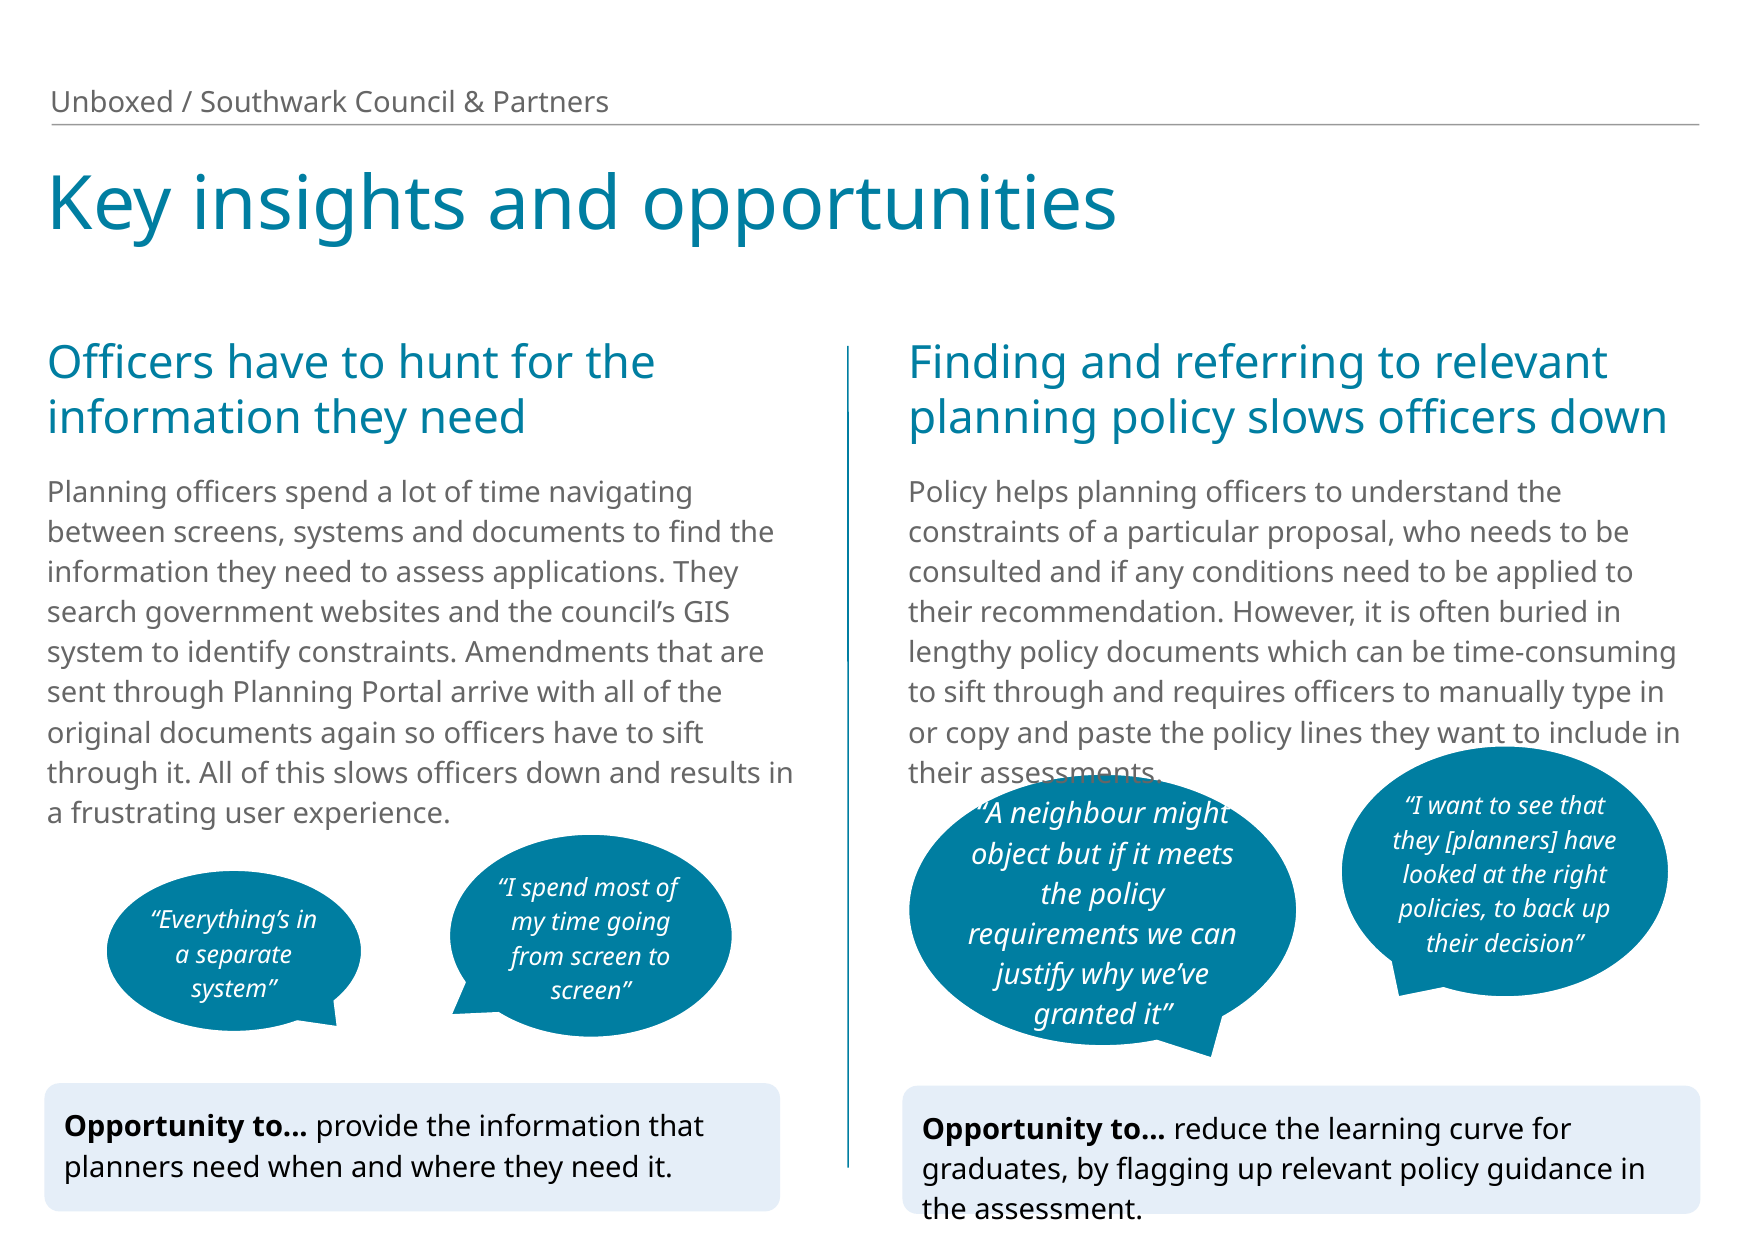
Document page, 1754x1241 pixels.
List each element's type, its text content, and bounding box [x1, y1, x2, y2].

text_box “I want to see that they [planners] have looked at the right policies, to back up their decision” [1341, 745, 1669, 997]
text_box Key insights and opportunities [29, 137, 1582, 278]
text_box “A neighbour might object but if it meets the policy requirements we can justify why we’ve granted it” [908, 774, 1297, 1059]
text_box “I spend most of my time going from screen to screen” [449, 834, 733, 1038]
text_box Opportunity to... provide the information that planners need when and where they need it. [44, 1083, 781, 1212]
text_box Officers have to hunt for the information they need Planning officers spend a lot of time navigating between screens, systems and documents to find the information they need to assess applications. They search government websites and the council’s GIS system to identify constraints. Amendments that are sent through Planning Portal arrive with all of the original documents again so officers have to sift through it. All of this slows officers down and results in a frustrating user experience. [29, 315, 816, 845]
text_box “Everything’s in a separate system” [106, 870, 362, 1032]
text_box Finding and referring to relevant planning policy slows officers down Policy helps planning officers to understand the constraints of a particular proposal, who needs to be consulted and if any conditions need to be applied to their recommendation. However, it is often buried in lengthy policy documents which can be time-consuming to sift through and requires officers to manually type in or copy and paste the policy lines they want to include in their assessments. [890, 315, 1701, 699]
text_box Opportunity to... reduce the learning curve for graduates, by flagging up relevant policy guidance in the assessment. [902, 1085, 1701, 1214]
text_box Unboxed / Southwark Council & Partners [33, 65, 775, 128]
